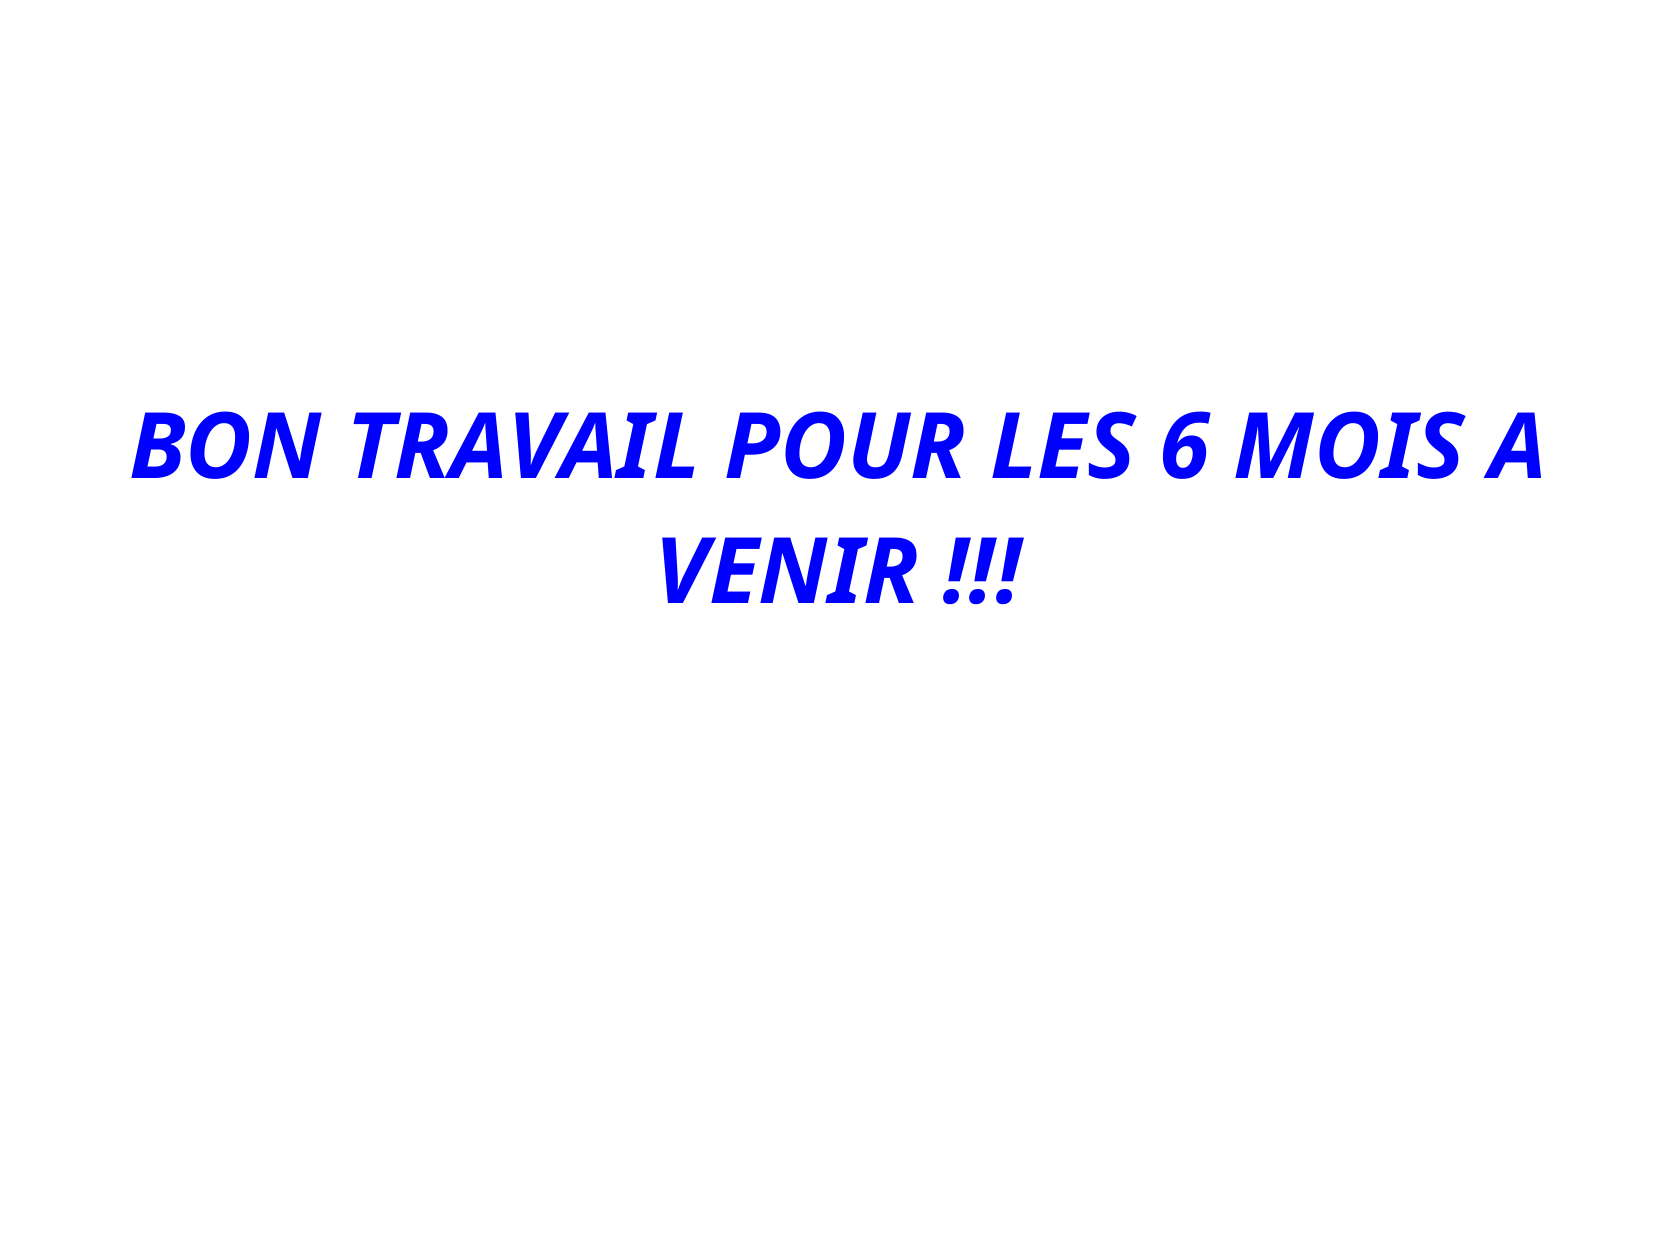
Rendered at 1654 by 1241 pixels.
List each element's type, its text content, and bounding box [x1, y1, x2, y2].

title BON TRAVAIL POUR LES 6 MOIS A VENIR !!! [94, 390, 1583, 620]
